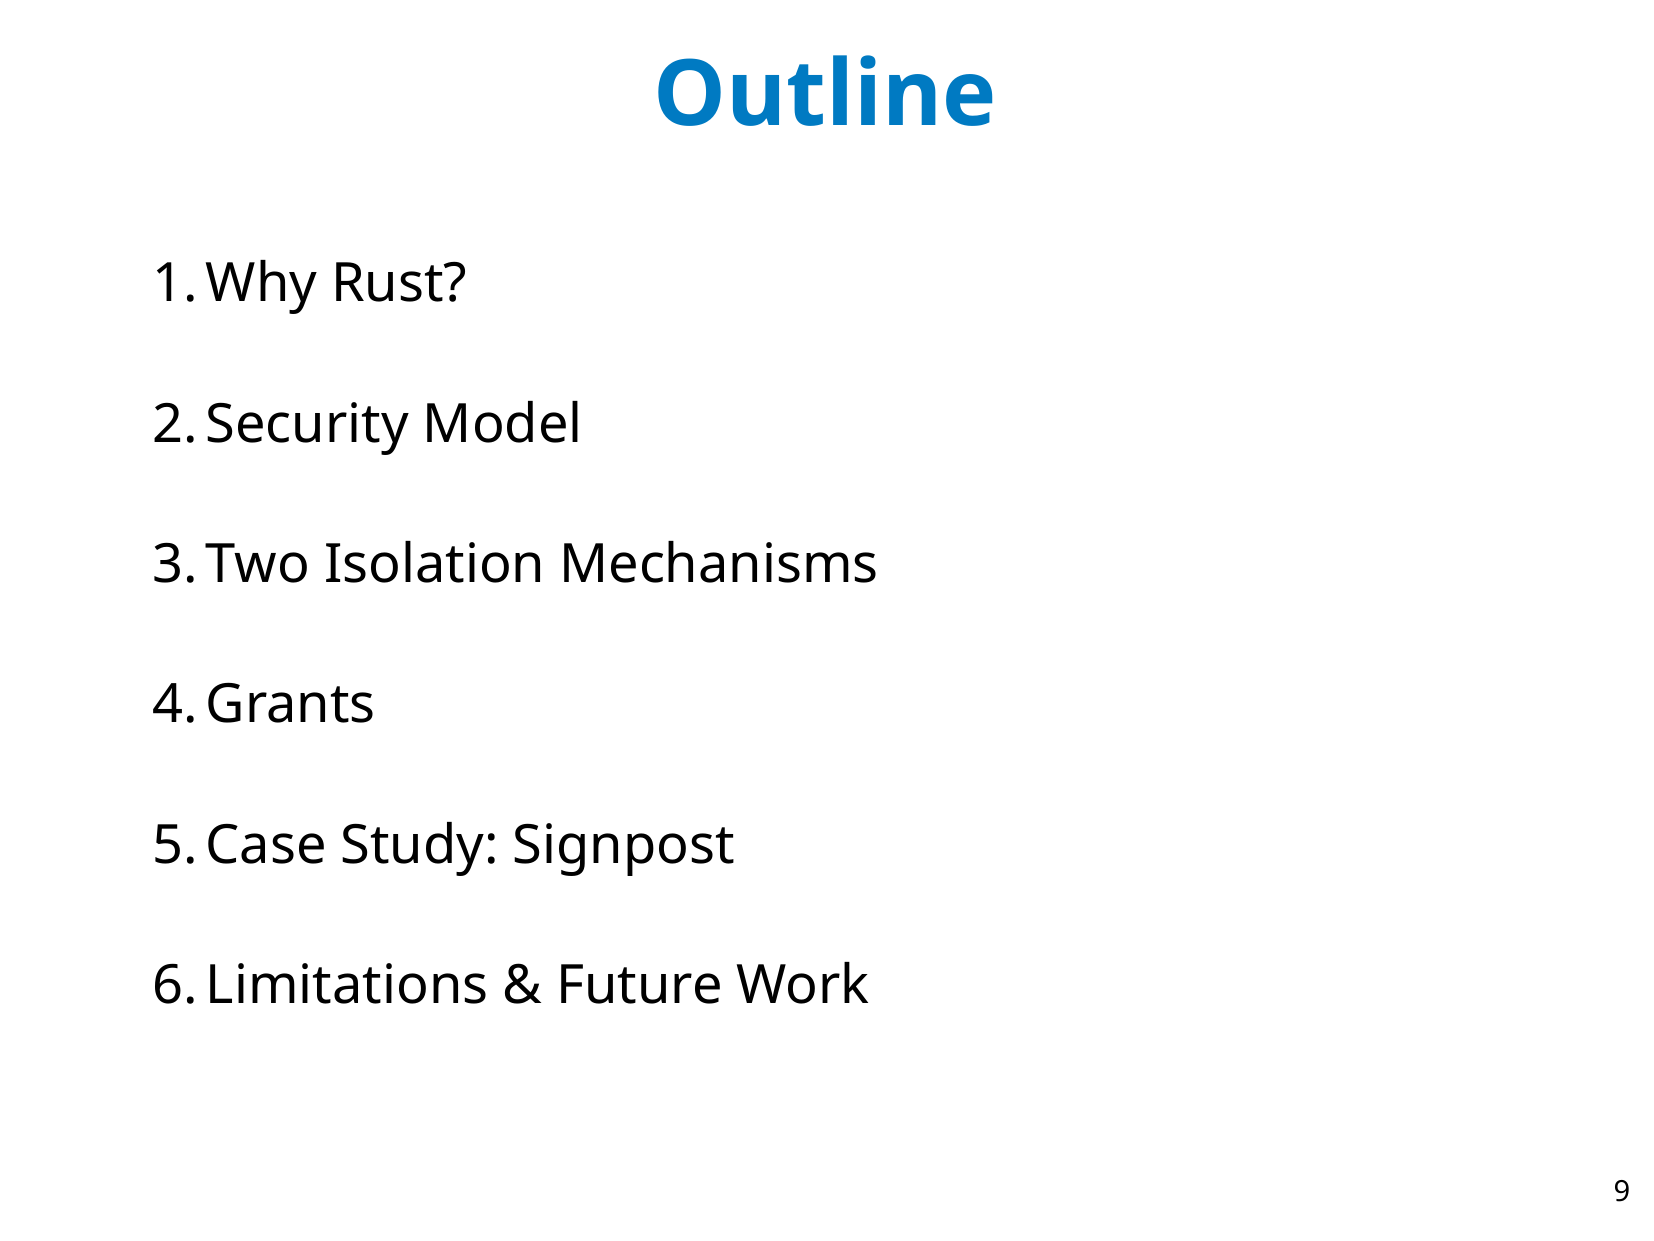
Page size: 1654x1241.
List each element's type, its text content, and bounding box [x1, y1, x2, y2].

list Why Rust? Security Model Two Isolation Mechanisms Grants Case Study: Signpost Limitations & Future Work [134, 181, 1500, 1075]
text_box Outline [0, 0, 1651, 181]
